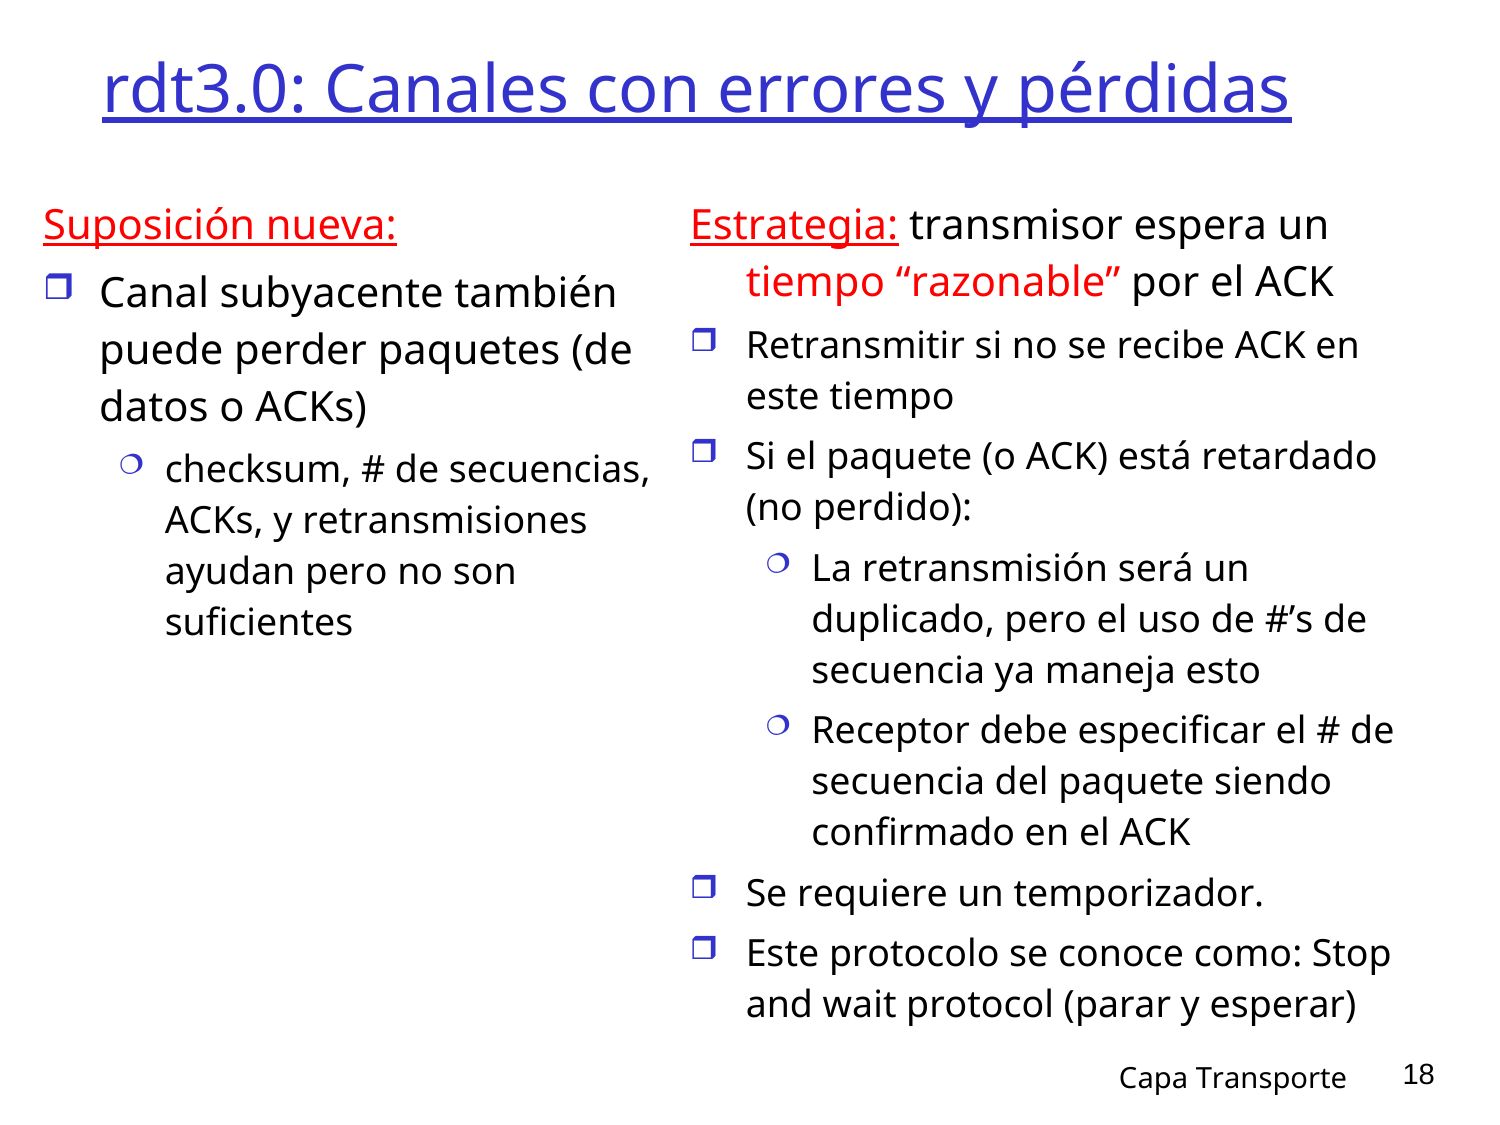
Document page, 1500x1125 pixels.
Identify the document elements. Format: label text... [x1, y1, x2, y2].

list Suposición nueva: Canal subyacente también puede perder paquetes (de datos o ACKs)‏ checksum, # de secuencias, ACKs, y retransmisiones ayudan pero no son suficientes [28, 187, 675, 1041]
list Estrategia: transmisor espera un tiempo “razonable” por el ACK Retransmitir si no se recibe ACK en este tiempo Si el paquete (o ACK) está retardado (no perdido): La retransmisión será un duplicado, pero el uso de #’s de secuencia ya maneja esto Receptor debe especificar el # de secuencia del paquete siendo confirmado en el ACK Se requiere un temporizador. Este protocolo se conoce como: Stop and wait protocol (parar y esperar)‏ [675, 187, 1426, 1041]
title rdt3.0: Canales con errores y pérdidas [87, 15, 1463, 158]
